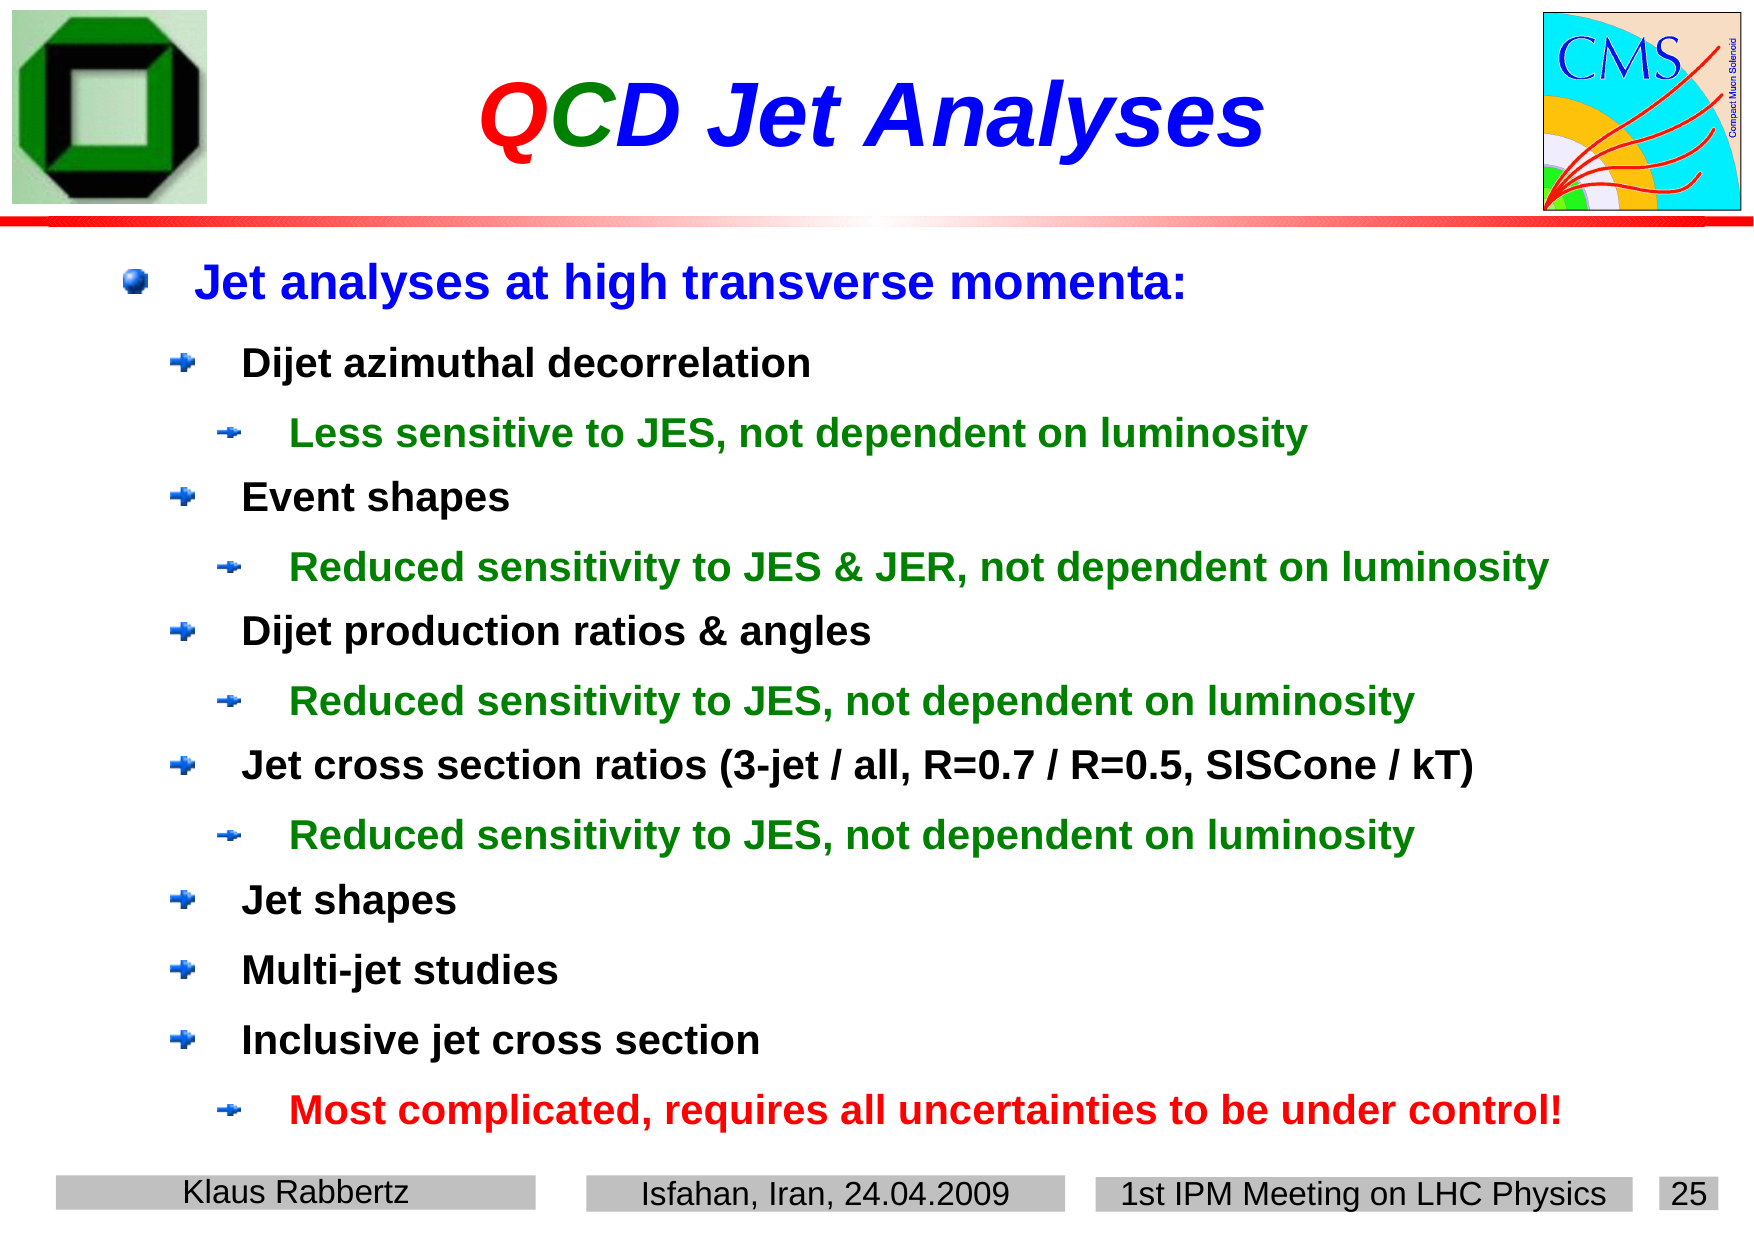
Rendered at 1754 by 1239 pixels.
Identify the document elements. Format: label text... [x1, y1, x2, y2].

list Jet analyses at high transverse momenta: Dijet azimuthal decorrelation Less sensitive to JES, not dependent on luminosity Event shapes Reduced sensitivity to JES & JER, not dependent on luminosity Dijet production ratios & angles Reduced sensitivity to JES, not dependent on luminosity Jet cross section ratios (3-jet / all, R=0.7 / R=0.5, SISCone / kT) Reduced sensitivity to JES, not dependent on luminosity Jet shapes Multi-jet studies Inclusive jet cross section Most complicated, requires all uncertainties to be under control! [111, 253, 1650, 1147]
title QCD Jet Analyses [220, 16, 1525, 213]
picture [12, 10, 207, 204]
picture [1542, 11, 1742, 211]
